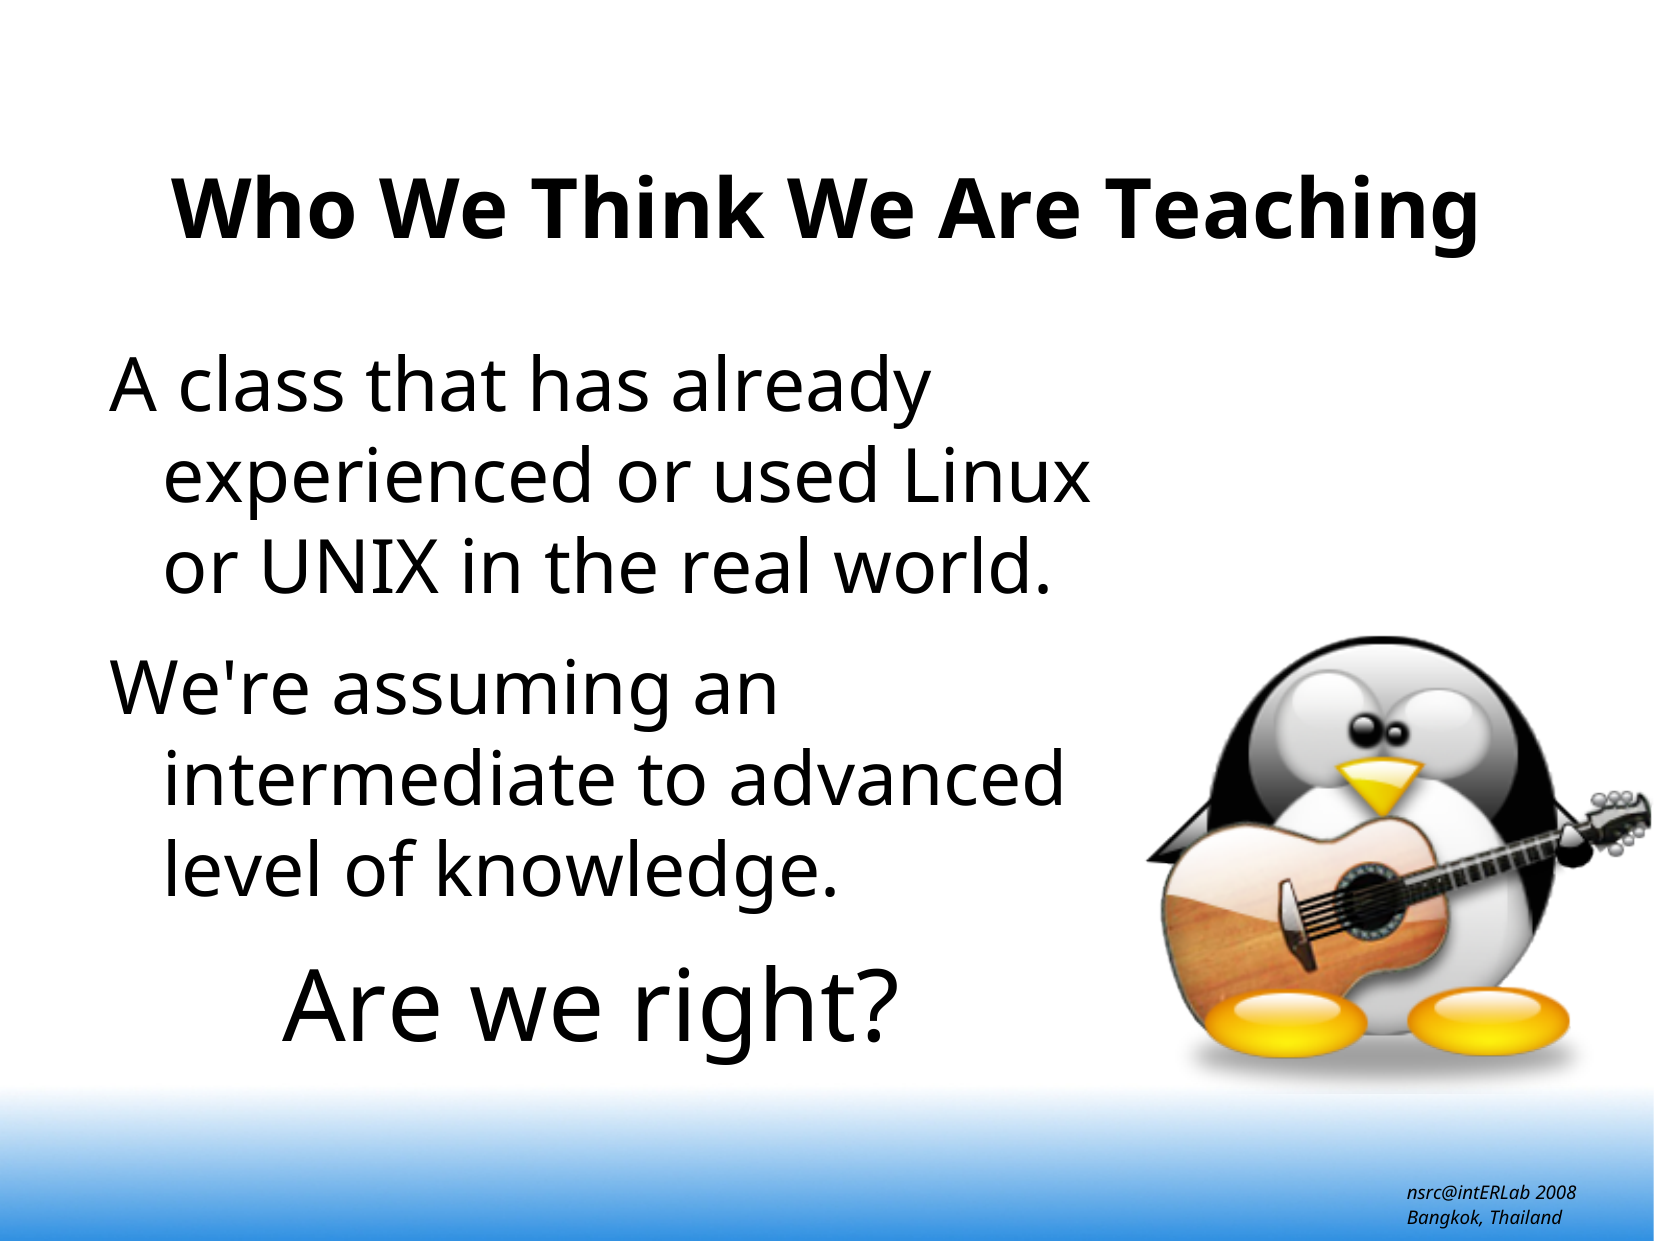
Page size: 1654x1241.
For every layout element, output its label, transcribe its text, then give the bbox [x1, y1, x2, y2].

list A class that has already experienced or used Linux or UNIX in the real world. We're assuming an intermediate to advanced level of knowledge. Are we right? [91, 338, 1151, 1129]
title Who We Think We Are Teaching [121, 102, 1534, 311]
picture [0, 559, 1654, 1241]
